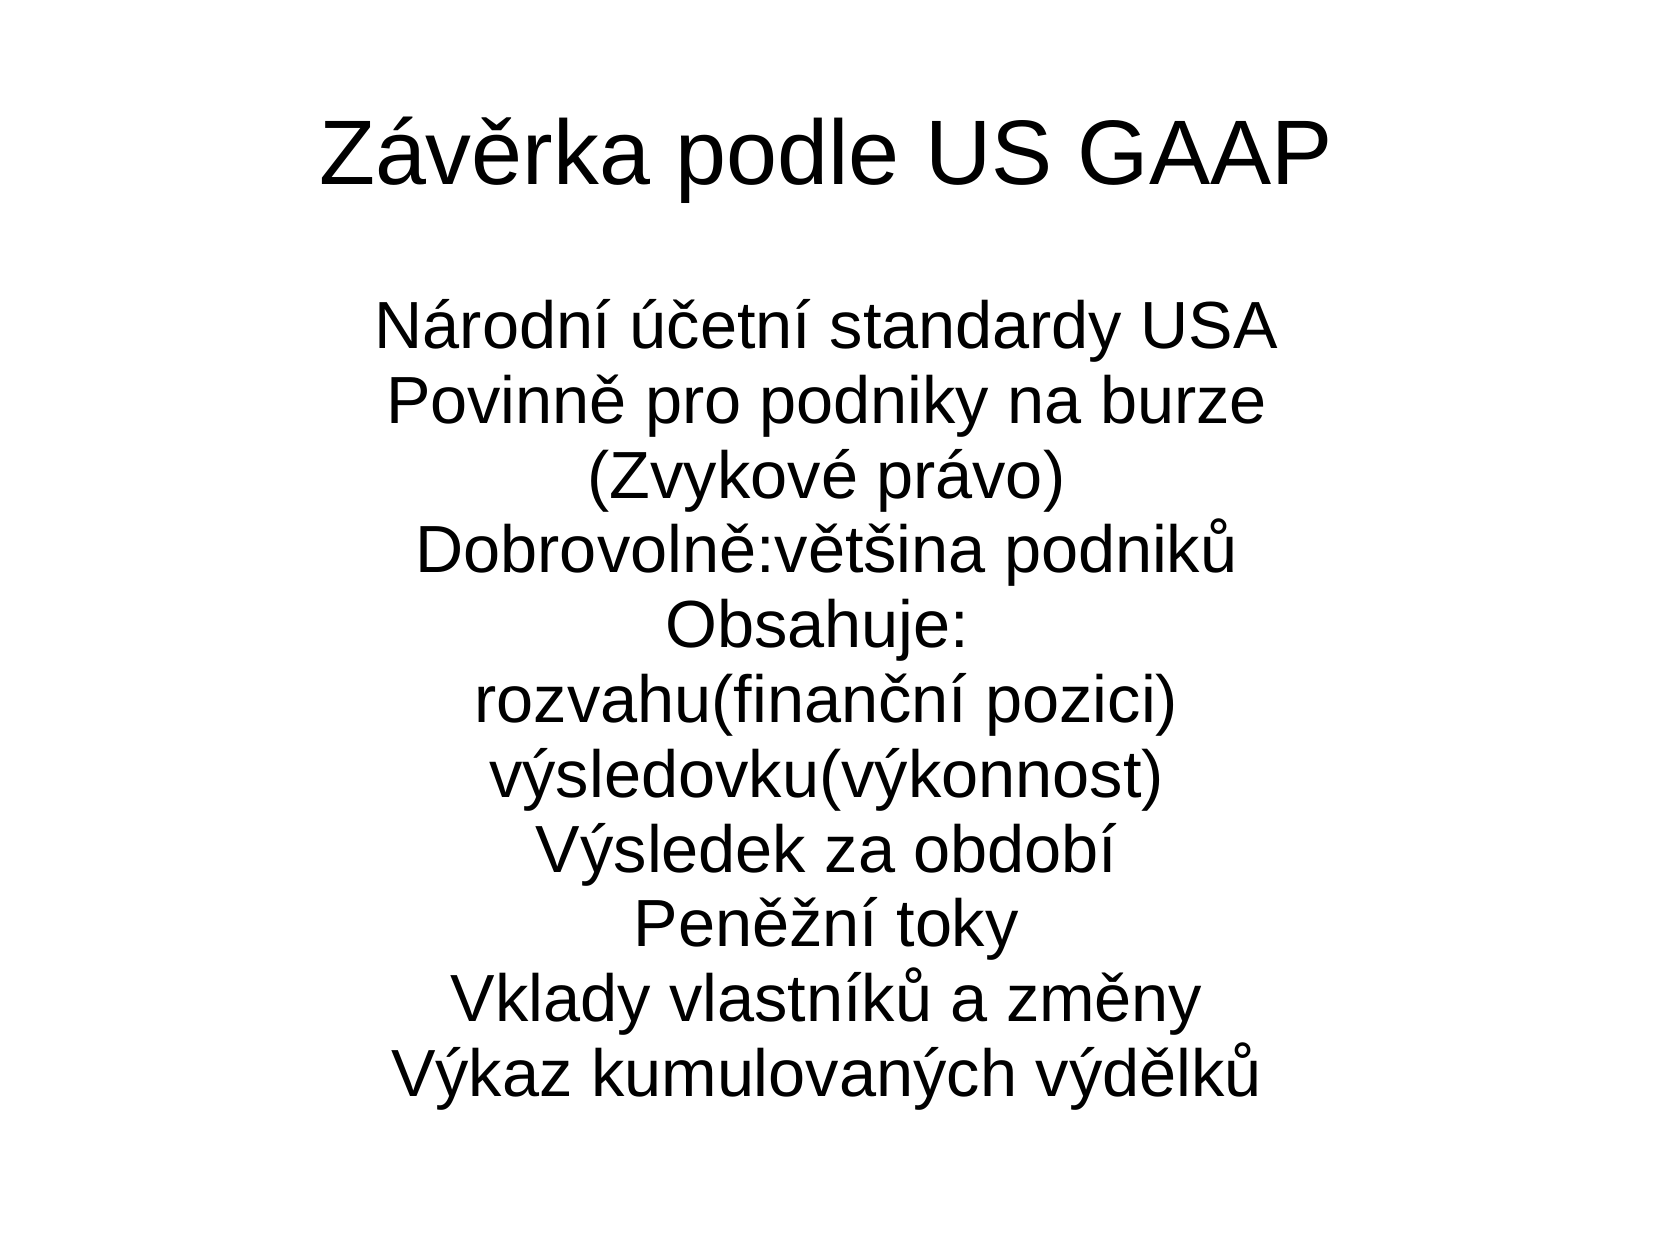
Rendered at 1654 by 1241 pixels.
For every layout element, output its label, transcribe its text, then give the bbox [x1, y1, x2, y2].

subtitle Národní účetní standardy USA Povinně pro podniky na burze (Zvykové právo) Dobrovolně:většina podniků Obsahuje: rozvahu(finanční pozici) výsledovku(výkonnost) Výsledek za období Peněžní toky Vklady vlastníků a změny Výkaz kumulovaných výdělků [82, 288, 1571, 1111]
title Závěrka podle US GAAP [82, 56, 1571, 250]
